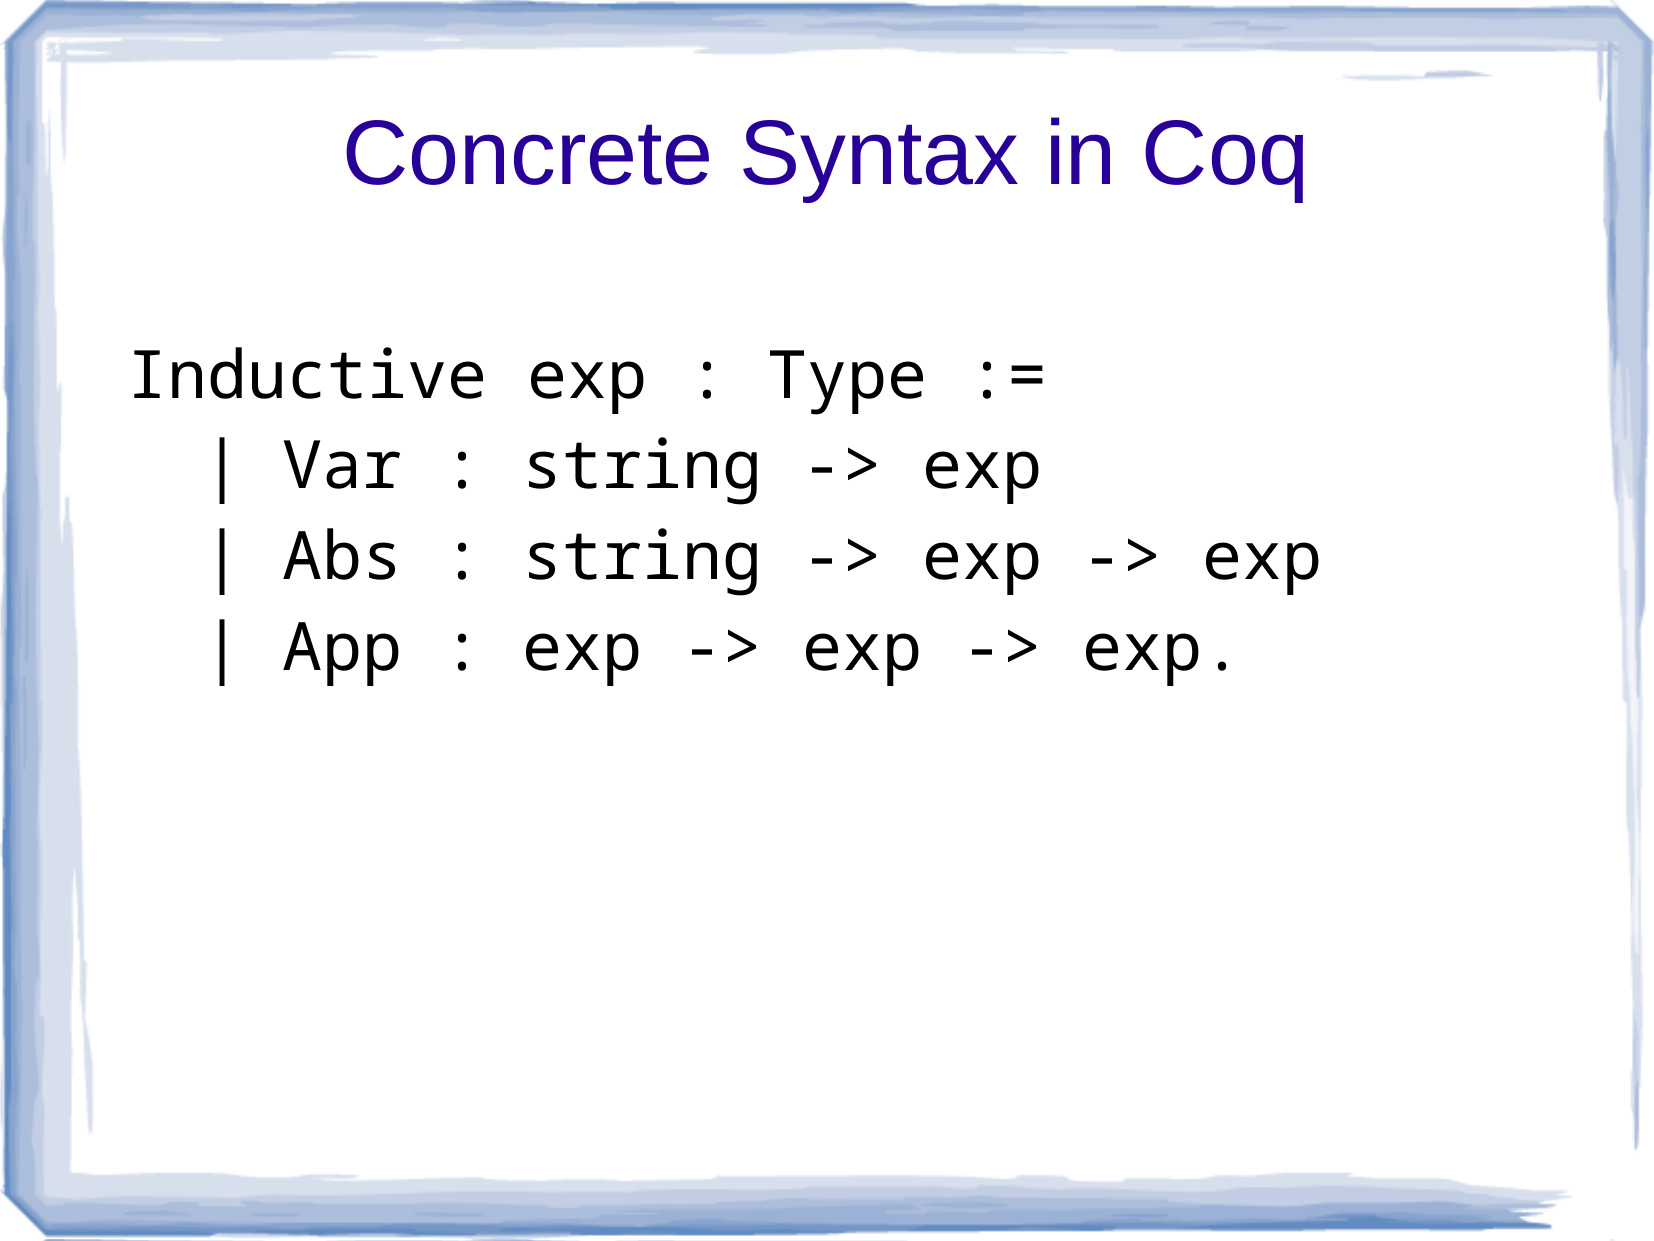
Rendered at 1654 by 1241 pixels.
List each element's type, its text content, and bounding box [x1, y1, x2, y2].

picture [0, 0, 1654, 1241]
title Concrete Syntax in Coq [82, 56, 1571, 250]
text_box Inductive exp : Type := | Var : string -> exp | Abs : string -> exp -> exp | App : exp -> exp -> exp. [112, 319, 1576, 645]
